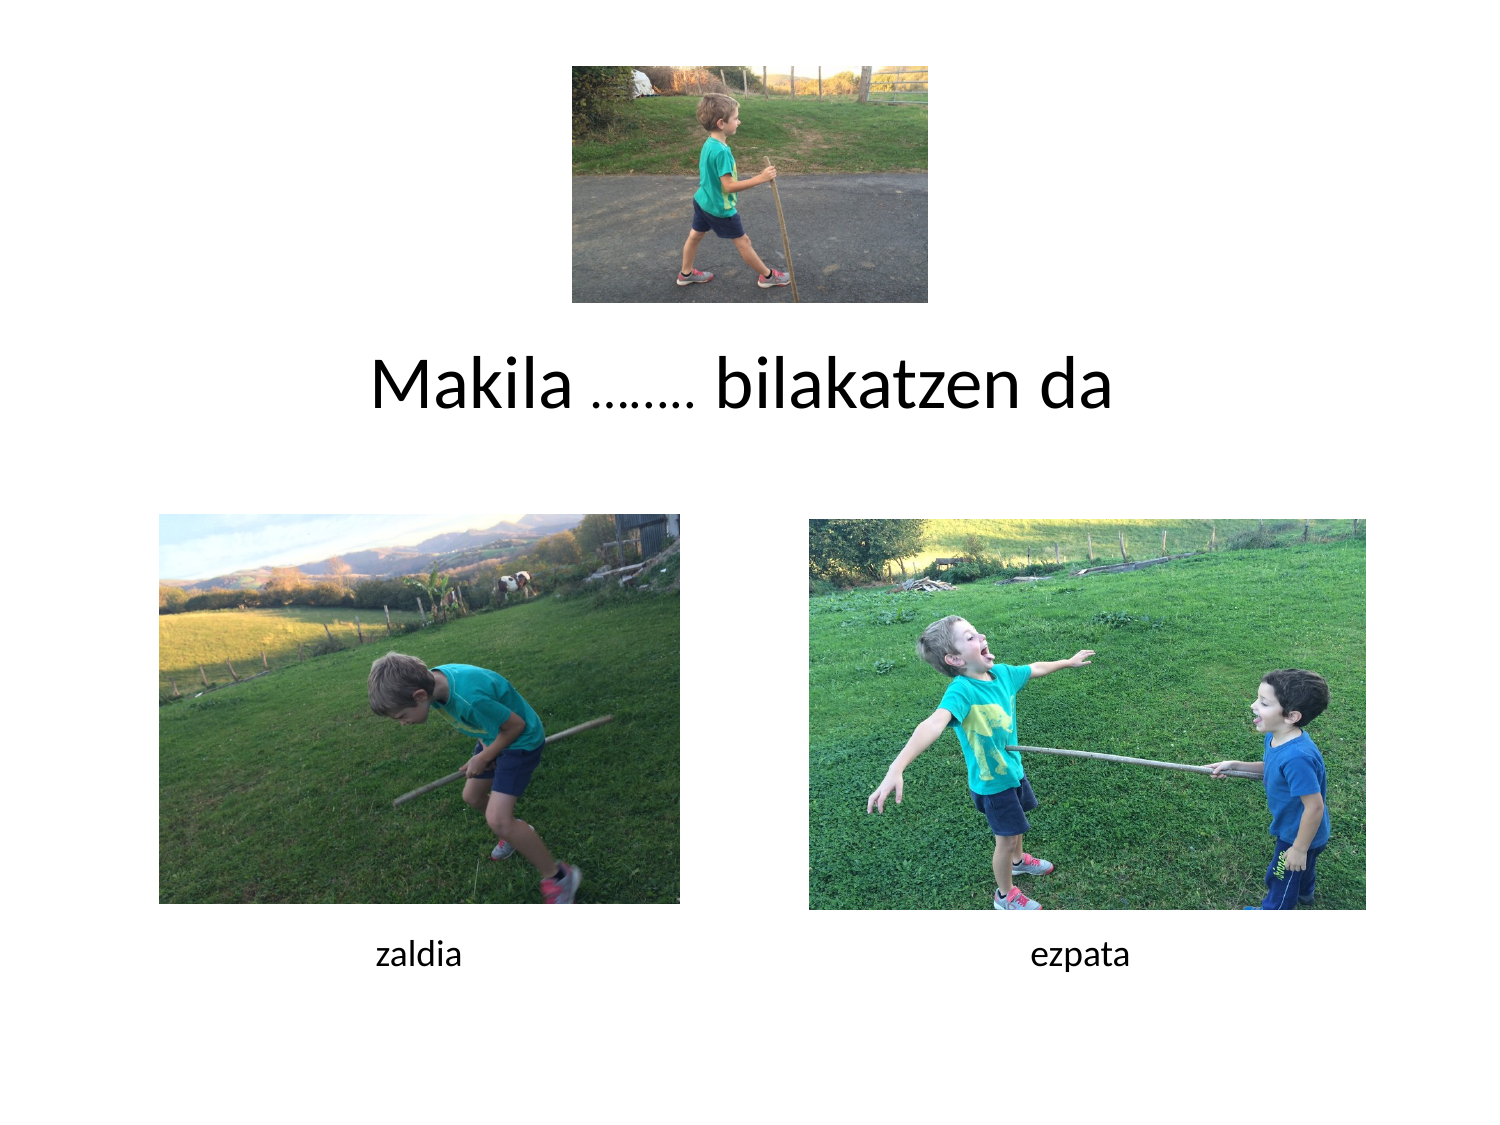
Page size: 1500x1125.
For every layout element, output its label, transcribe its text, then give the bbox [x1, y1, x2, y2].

title Makila …..... bilakatzen da [67, 285, 1418, 473]
text_box zaldia [324, 921, 514, 982]
picture [572, 66, 928, 303]
picture [159, 514, 680, 905]
text_box ezpata [1015, 921, 1205, 982]
picture [809, 519, 1366, 910]
